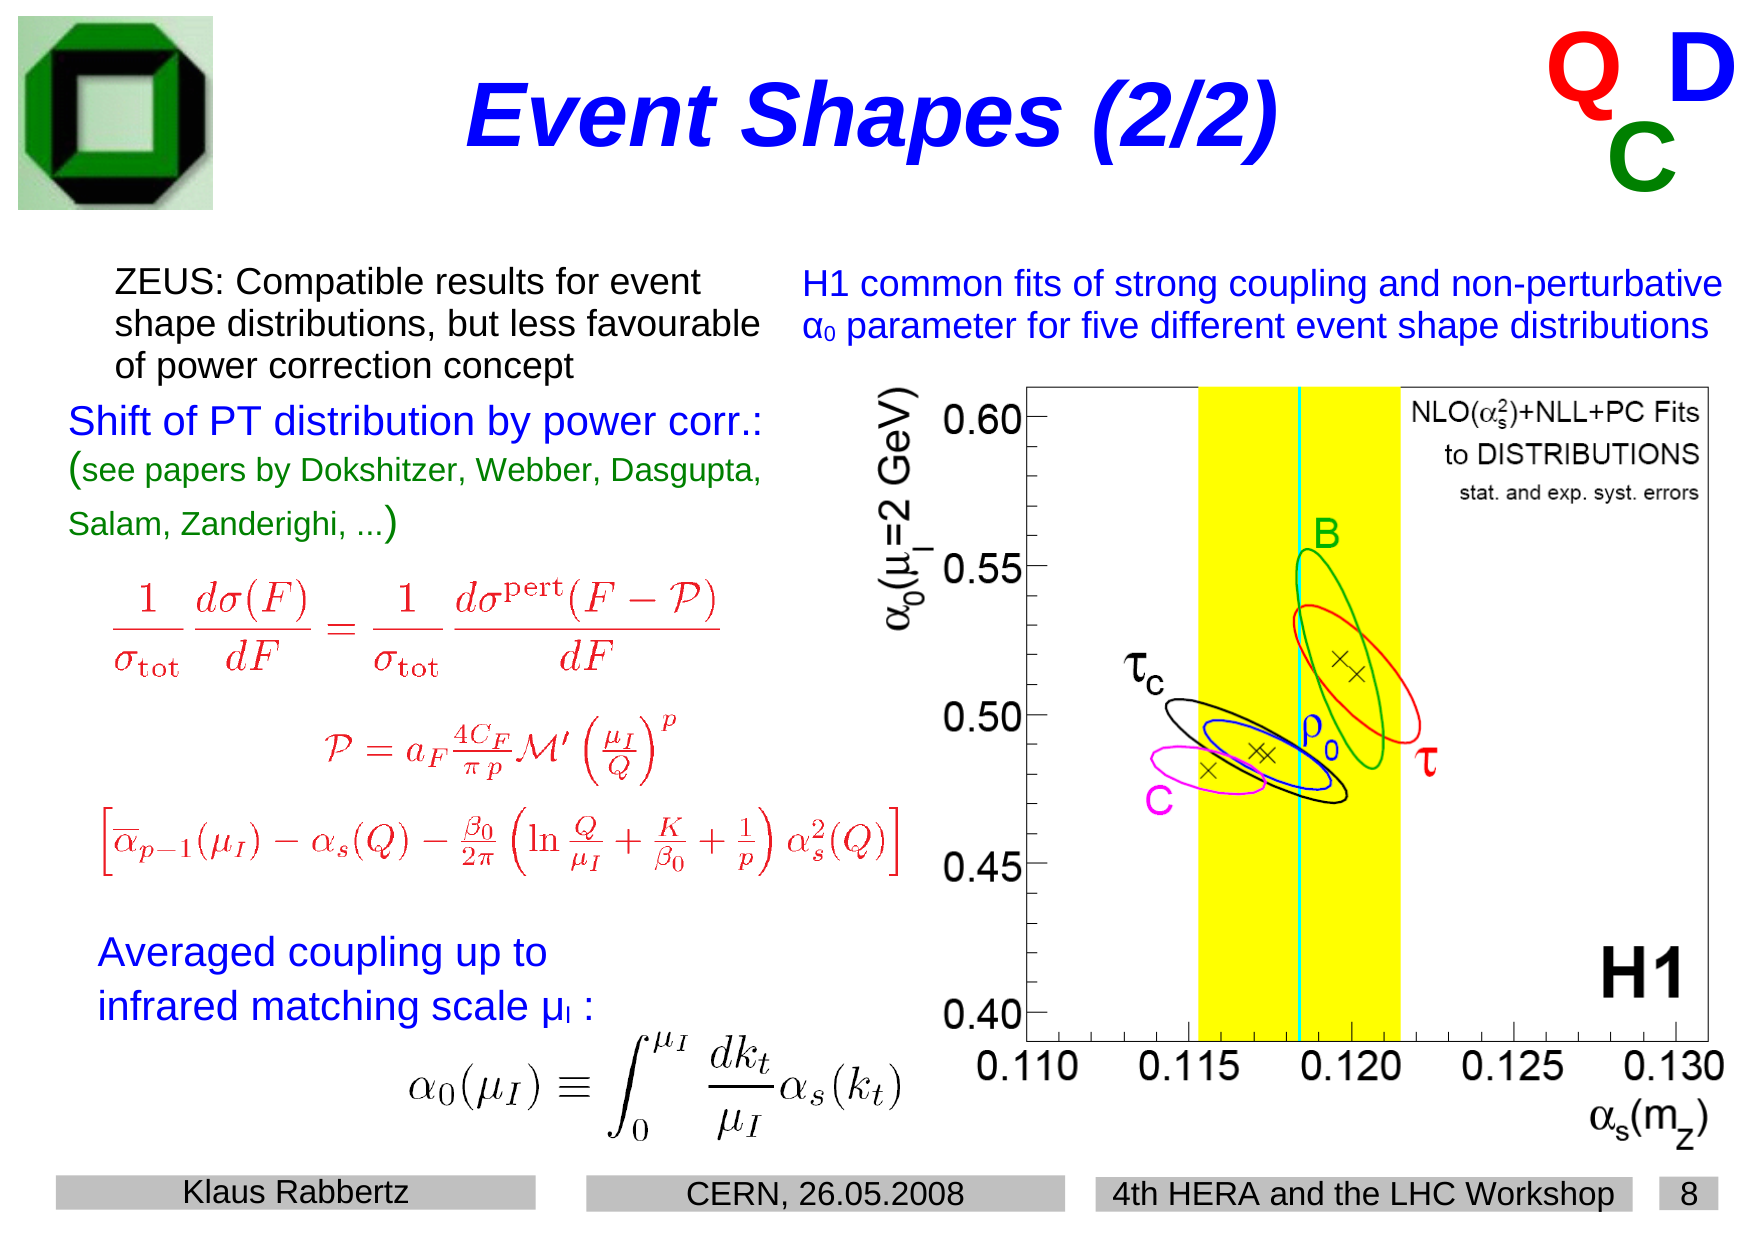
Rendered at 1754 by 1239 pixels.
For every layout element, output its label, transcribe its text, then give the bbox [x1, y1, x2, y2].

picture [72, 302, 1750, 1171]
text_box H1 common fits of strong coupling and non-perturbative α0 parameter for five different event shape distributions [790, 251, 1740, 372]
title Event Shapes (2/2) [220, 16, 1525, 213]
text_box Shift of PT distribution by power corr.: (see papers by Dokshitzer, Webber, Dasgupta, Salam, Zanderighi, ...) [56, 385, 777, 559]
text_box Averaged coupling up to infrared matching scale μI : [85, 917, 621, 1056]
text_box ZEUS: Compatible results for event shape distributions, but less favourable of power correction concept [102, 249, 776, 385]
picture [18, 16, 213, 210]
